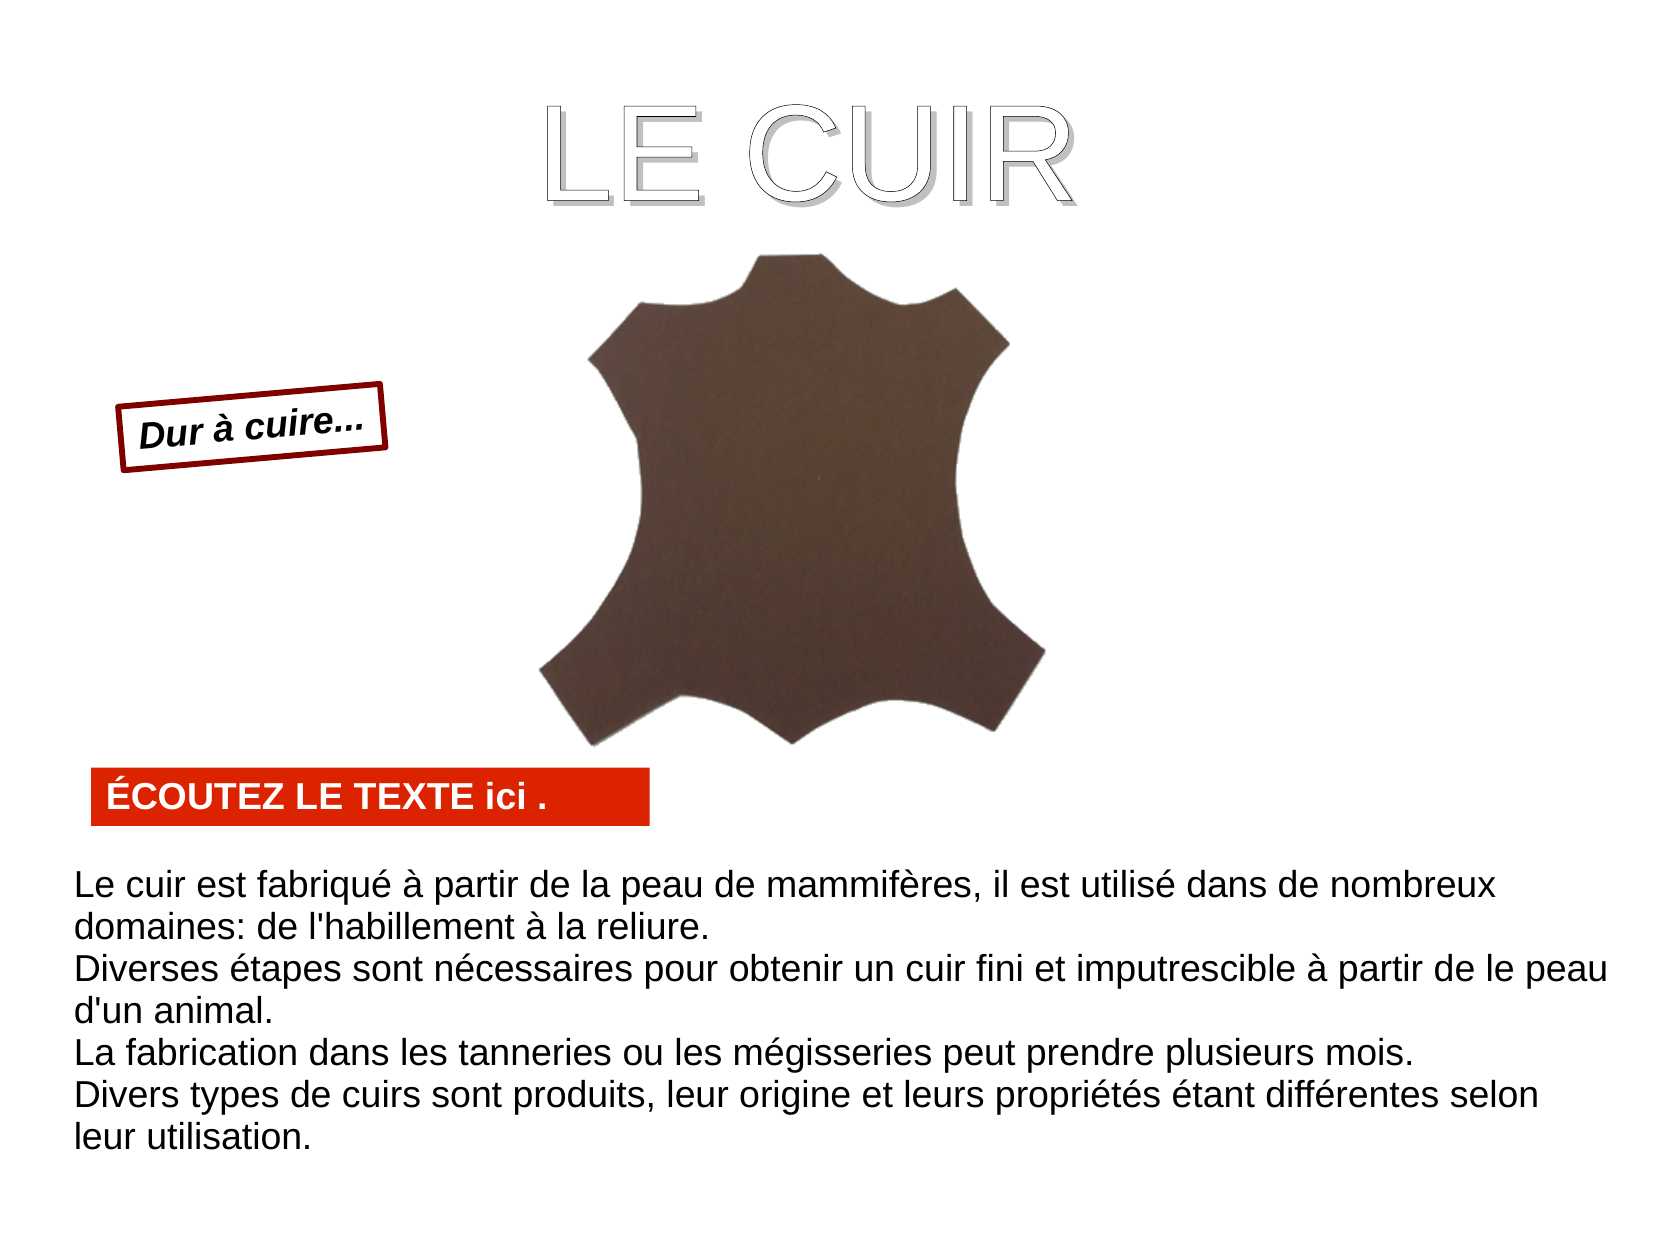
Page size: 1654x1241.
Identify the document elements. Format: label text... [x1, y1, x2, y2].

text_box Dur à cuire... [118, 383, 386, 471]
text_box ÉCOUTEZ LE TEXTE ici . [91, 767, 650, 826]
title LE CUIR [82, 49, 1571, 257]
picture [508, 236, 1063, 757]
text_box Le cuir est fabriqué à partir de la peau de mammifères, il est utilisé dans de nombreux domaines: de l'habillement à la reliure. Diverses étapes sont nécessaires pour obtenir un cuir fini et imputrescible à partir de le peau d'un animal. La fabrication dans les tanneries ou les mégisseries peut prendre plusieurs mois. Divers types de cuirs sont produits, leur origine et leurs propriétés étant différentes selon leur utilisation. [59, 856, 1625, 1166]
